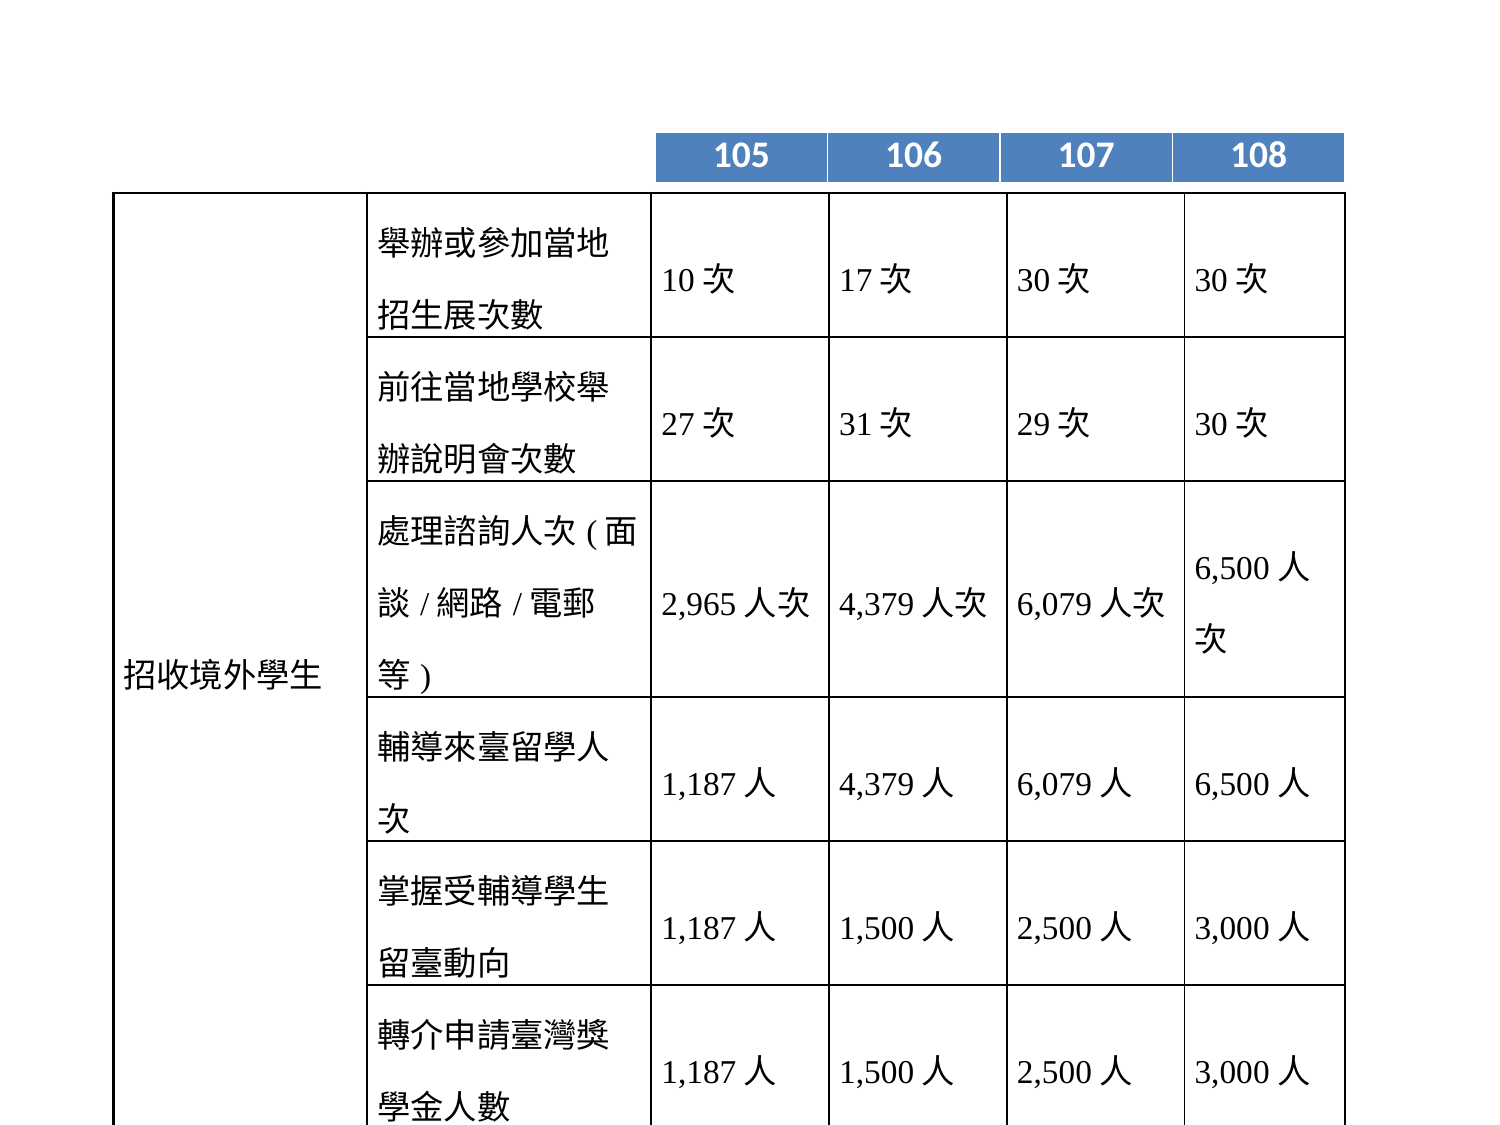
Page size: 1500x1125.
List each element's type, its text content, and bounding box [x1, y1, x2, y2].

table_header 30次 [1185, 194, 1344, 336]
table_header 17次 [830, 194, 1006, 336]
table_cell 6,079人 [1008, 698, 1184, 840]
table_cell 掌握受輔導學生留臺動向 [368, 842, 650, 984]
table_cell 3,000人 [1185, 842, 1344, 984]
table_header 10次 [652, 194, 828, 336]
table_header 107 [1001, 133, 1172, 182]
table_header 105 [656, 133, 827, 182]
table_cell 2,965人次 [652, 482, 828, 696]
table_cell 3,000人 [1185, 986, 1344, 1125]
table_cell 輔導來臺留學人次 [368, 698, 650, 840]
table_header 舉辦或參加當地招生展次數 [368, 194, 650, 336]
table_header 108 [1173, 133, 1344, 182]
table_cell 1,500人 [830, 986, 1006, 1125]
table_cell 6,079人次 [1008, 482, 1184, 696]
table_cell 前往當地學校舉辦說明會次數 [368, 338, 650, 480]
table_cell 31次 [830, 338, 1006, 480]
table_cell 6,500人 [1185, 698, 1344, 840]
table_cell 2,500人 [1008, 842, 1184, 984]
table_cell 1,187人 [652, 986, 828, 1125]
table_cell 轉介申請臺灣獎學金人數 [368, 986, 650, 1125]
table_cell 1,187人 [652, 842, 828, 984]
table_cell 4,379人 [830, 698, 1006, 840]
table_cell 處理諮詢人次(面談/網路/電郵等) [368, 482, 650, 696]
table_cell 1,500人 [830, 842, 1006, 984]
table_cell 27次 [652, 338, 828, 480]
table_cell 6,500人次 [1185, 482, 1344, 696]
table_cell 30次 [1185, 338, 1344, 480]
table_cell 1,187人 [652, 698, 828, 840]
table_header 30次 [1008, 194, 1184, 336]
table_cell 4,379人次 [830, 482, 1006, 696]
table_cell 29次 [1008, 338, 1184, 480]
table_header 招收境外學生 [115, 194, 366, 1125]
table_header 106 [828, 133, 999, 182]
table_cell 2,500人 [1008, 986, 1184, 1125]
